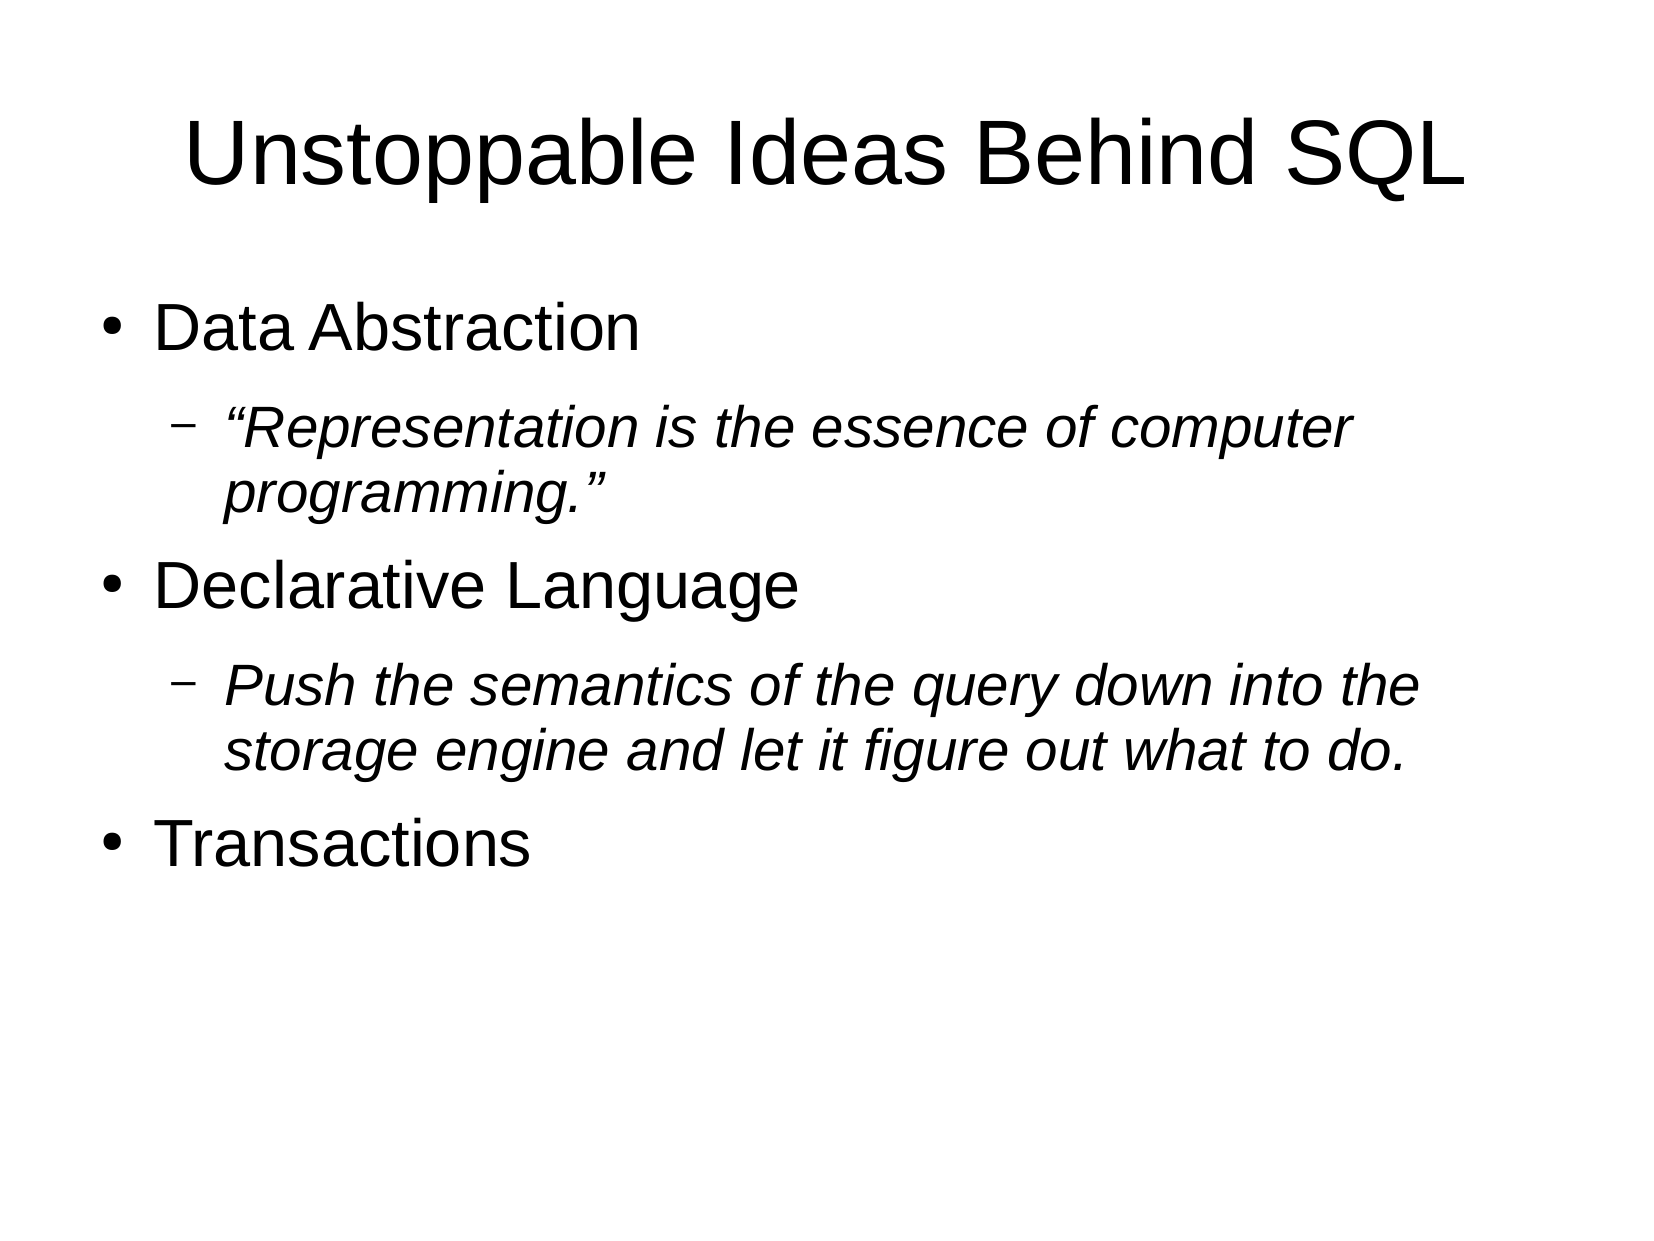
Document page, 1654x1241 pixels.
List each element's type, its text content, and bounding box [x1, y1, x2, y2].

title Unstoppable Ideas Behind SQL [82, 49, 1571, 257]
list Data Abstraction “Representation is the essence of computer programming.” Declarative Language Push the semantics of the query down into the storage engine and let it figure out what to do. Transactions [82, 290, 1571, 1109]
